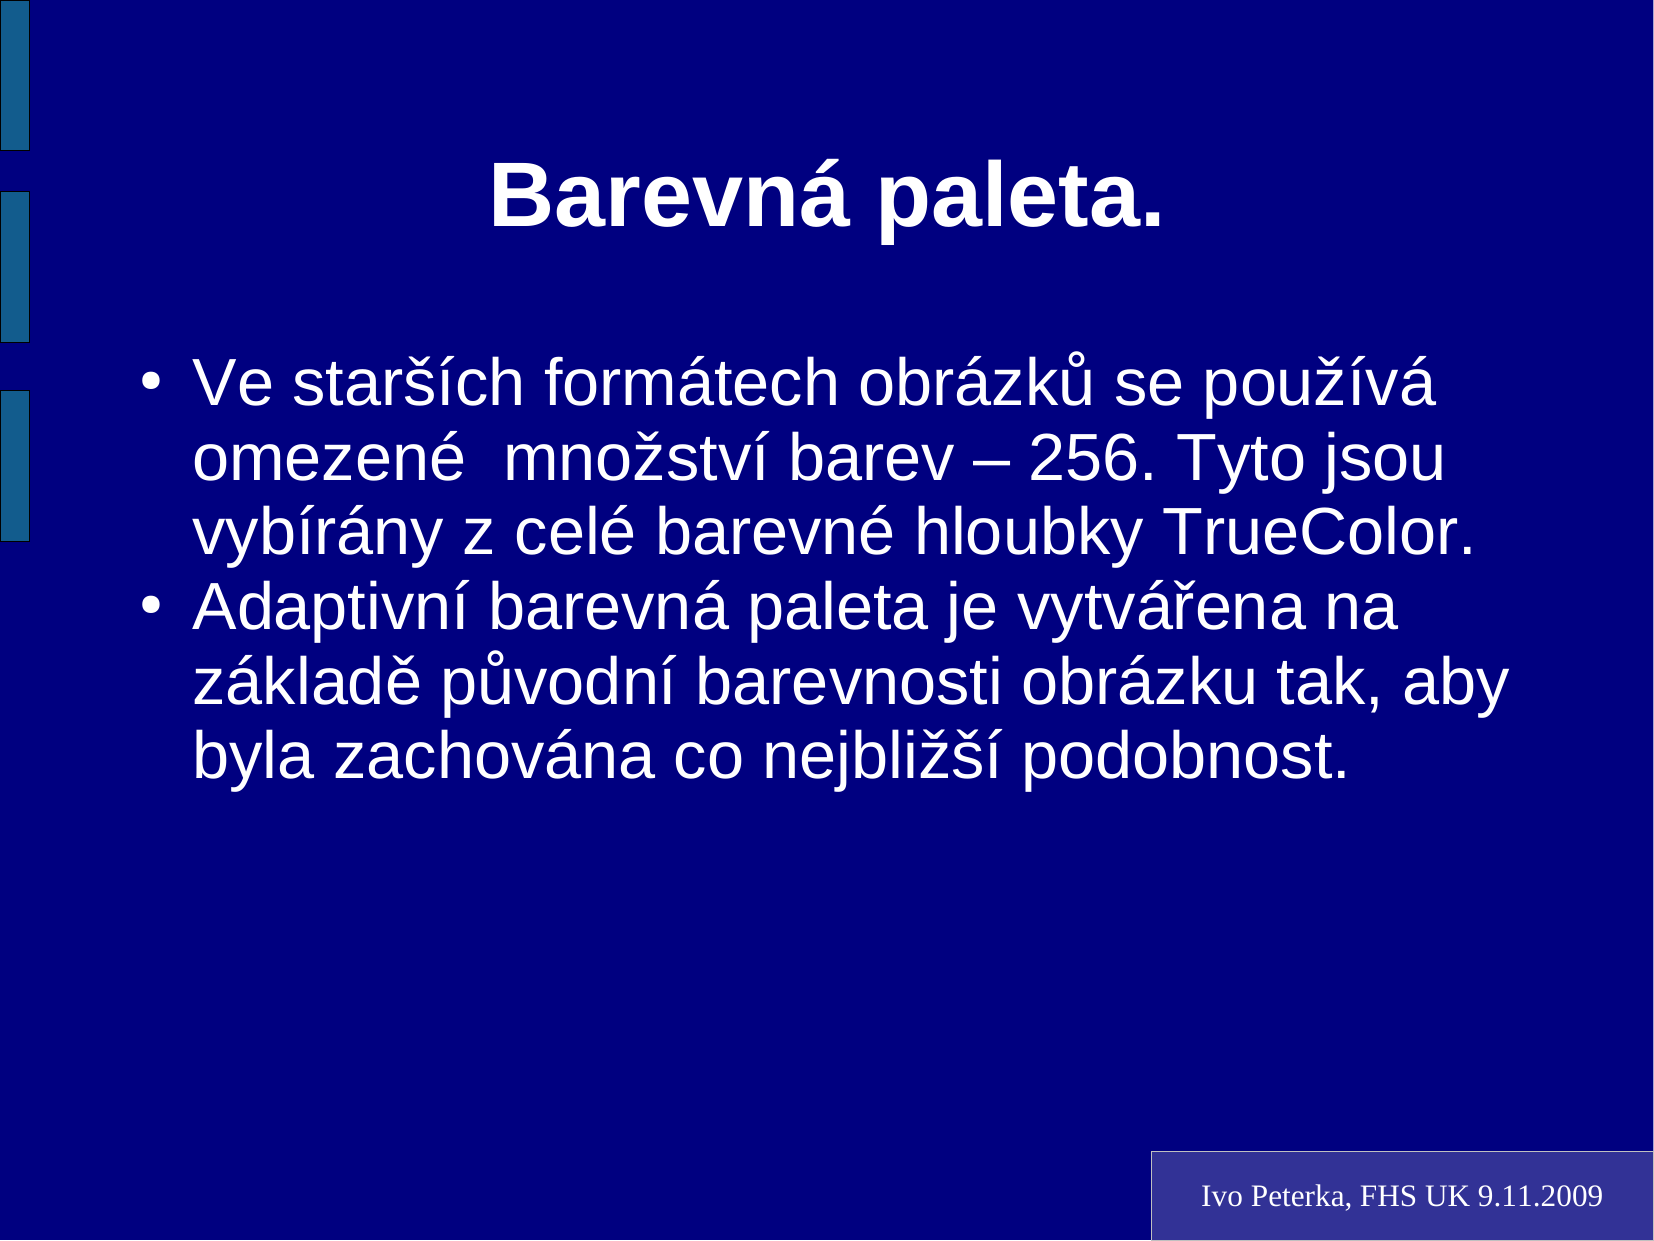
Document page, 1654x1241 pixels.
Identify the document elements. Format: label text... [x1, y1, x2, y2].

list Ve starších formátech obrázků se používá omezené množství barev – 256. Tyto jsou vybírány z celé barevné hloubky TrueColor. Adaptivní barevná paleta je vytvářena na základě původní barevnosti obrázku tak, aby byla zachována co nejbližší podobnost. [121, 344, 1534, 1112]
title Barevná paleta. [121, 98, 1534, 291]
